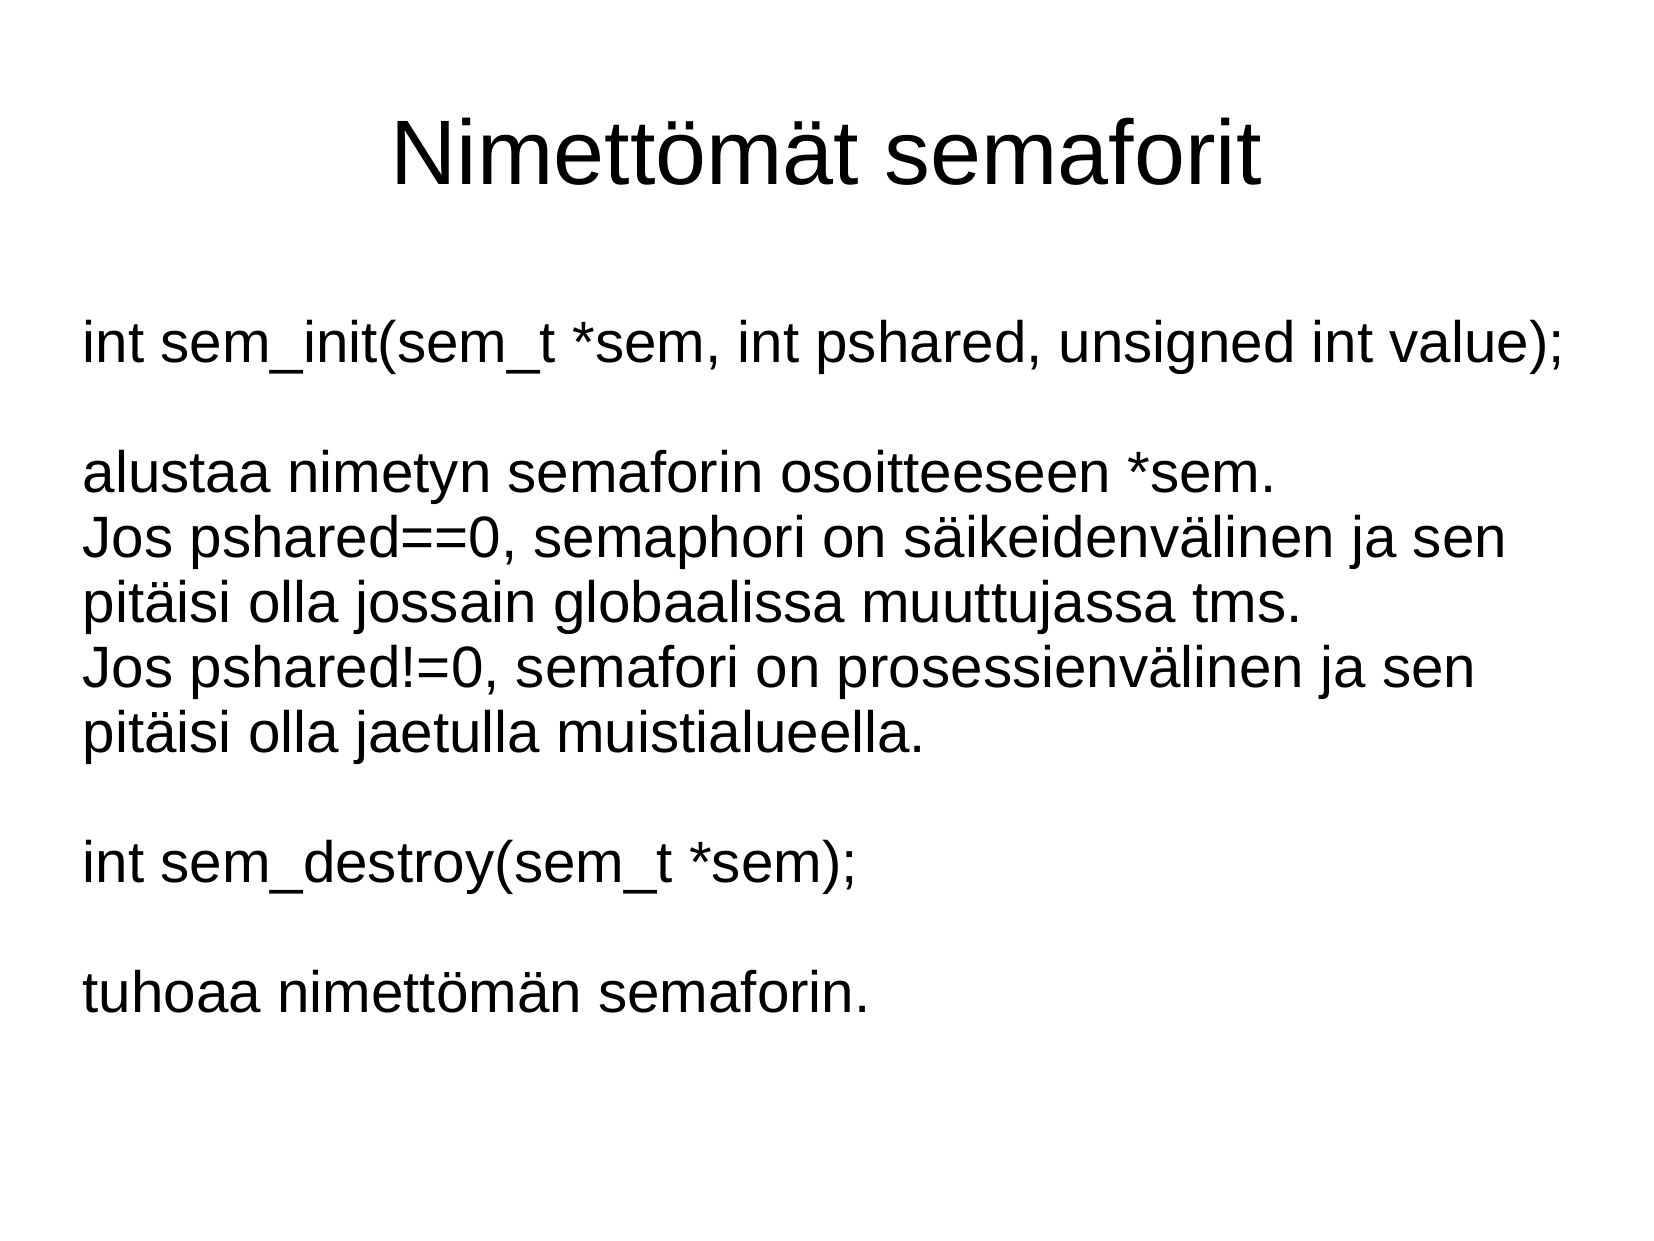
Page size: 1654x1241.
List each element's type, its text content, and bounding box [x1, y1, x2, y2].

title Nimettömät semaforit [82, 56, 1571, 250]
subtitle int sem_init(sem_t *sem, int pshared, unsigned int value); alustaa nimetyn semaforin osoitteeseen *sem. Jos pshared==0, semaphori on säikeidenvälinen ja sen pitäisi olla jossain globaalissa muuttujassa tms. Jos pshared!=0, semafori on prosessienvälinen ja sen pitäisi olla jaetulla muistialueella. int sem_destroy(sem_t *sem); tuhoaa nimettömän semaforin. [82, 297, 1571, 1102]
